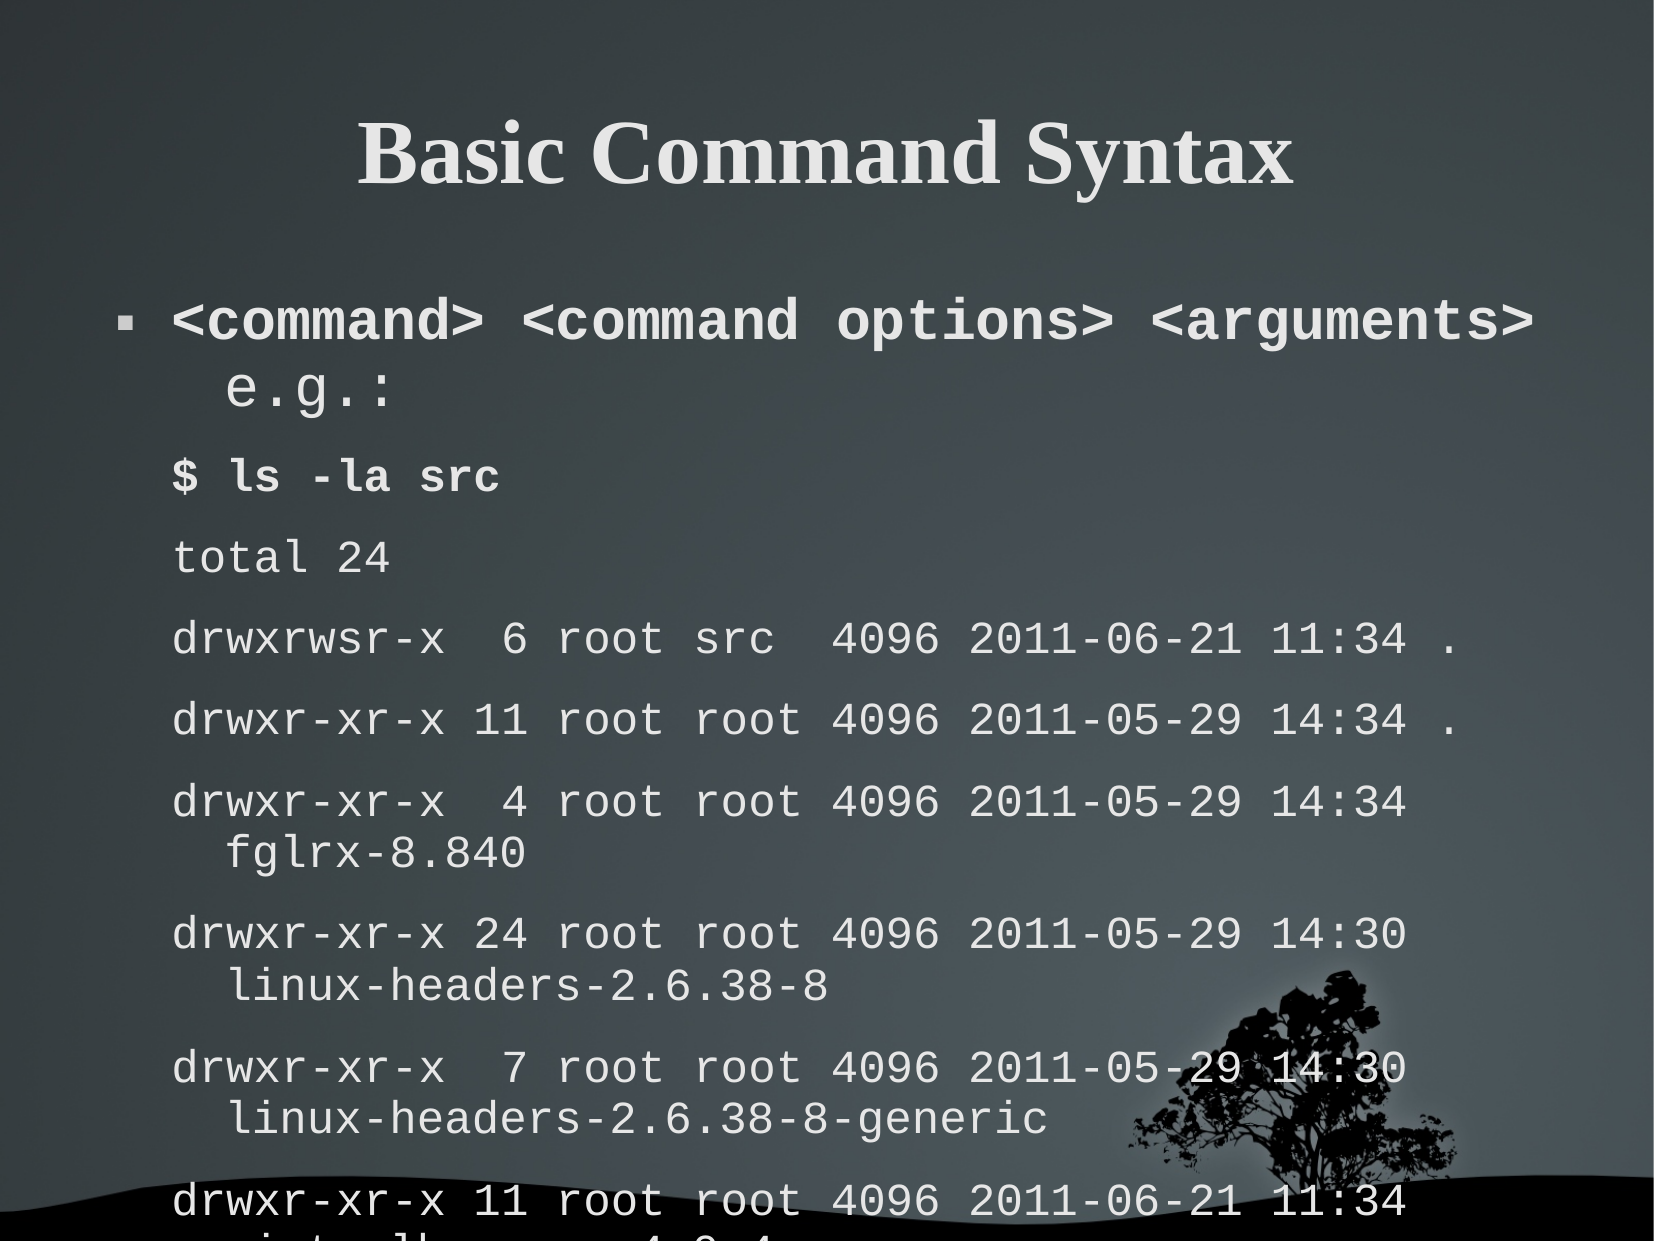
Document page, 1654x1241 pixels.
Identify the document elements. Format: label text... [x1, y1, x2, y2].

title Basic Command Syntax [82, 49, 1571, 257]
list <command> <command options> <arguments> e.g.: $ ls -la src total 24 drwxrwsr-x 6 root src 4096 2011-06-21 11:34 . drwxr-xr-x 11 root root 4096 2011-05-29 14:34 . drwxr-xr-x 4 root root 4096 2011-05-29 14:34 fglrx-8.840 drwxr-xr-x 24 root root 4096 2011-05-29 14:30 linux-headers-2.6.38-8 drwxr-xr-x 7 root root 4096 2011-05-29 14:30 linux-headers-2.6.38-8-generic drwxr-xr-x 11 root root 4096 2011-06-21 11:34 virtualbox-ose-4.0.4 [82, 291, 1571, 1241]
picture [0, 0, 1654, 1241]
